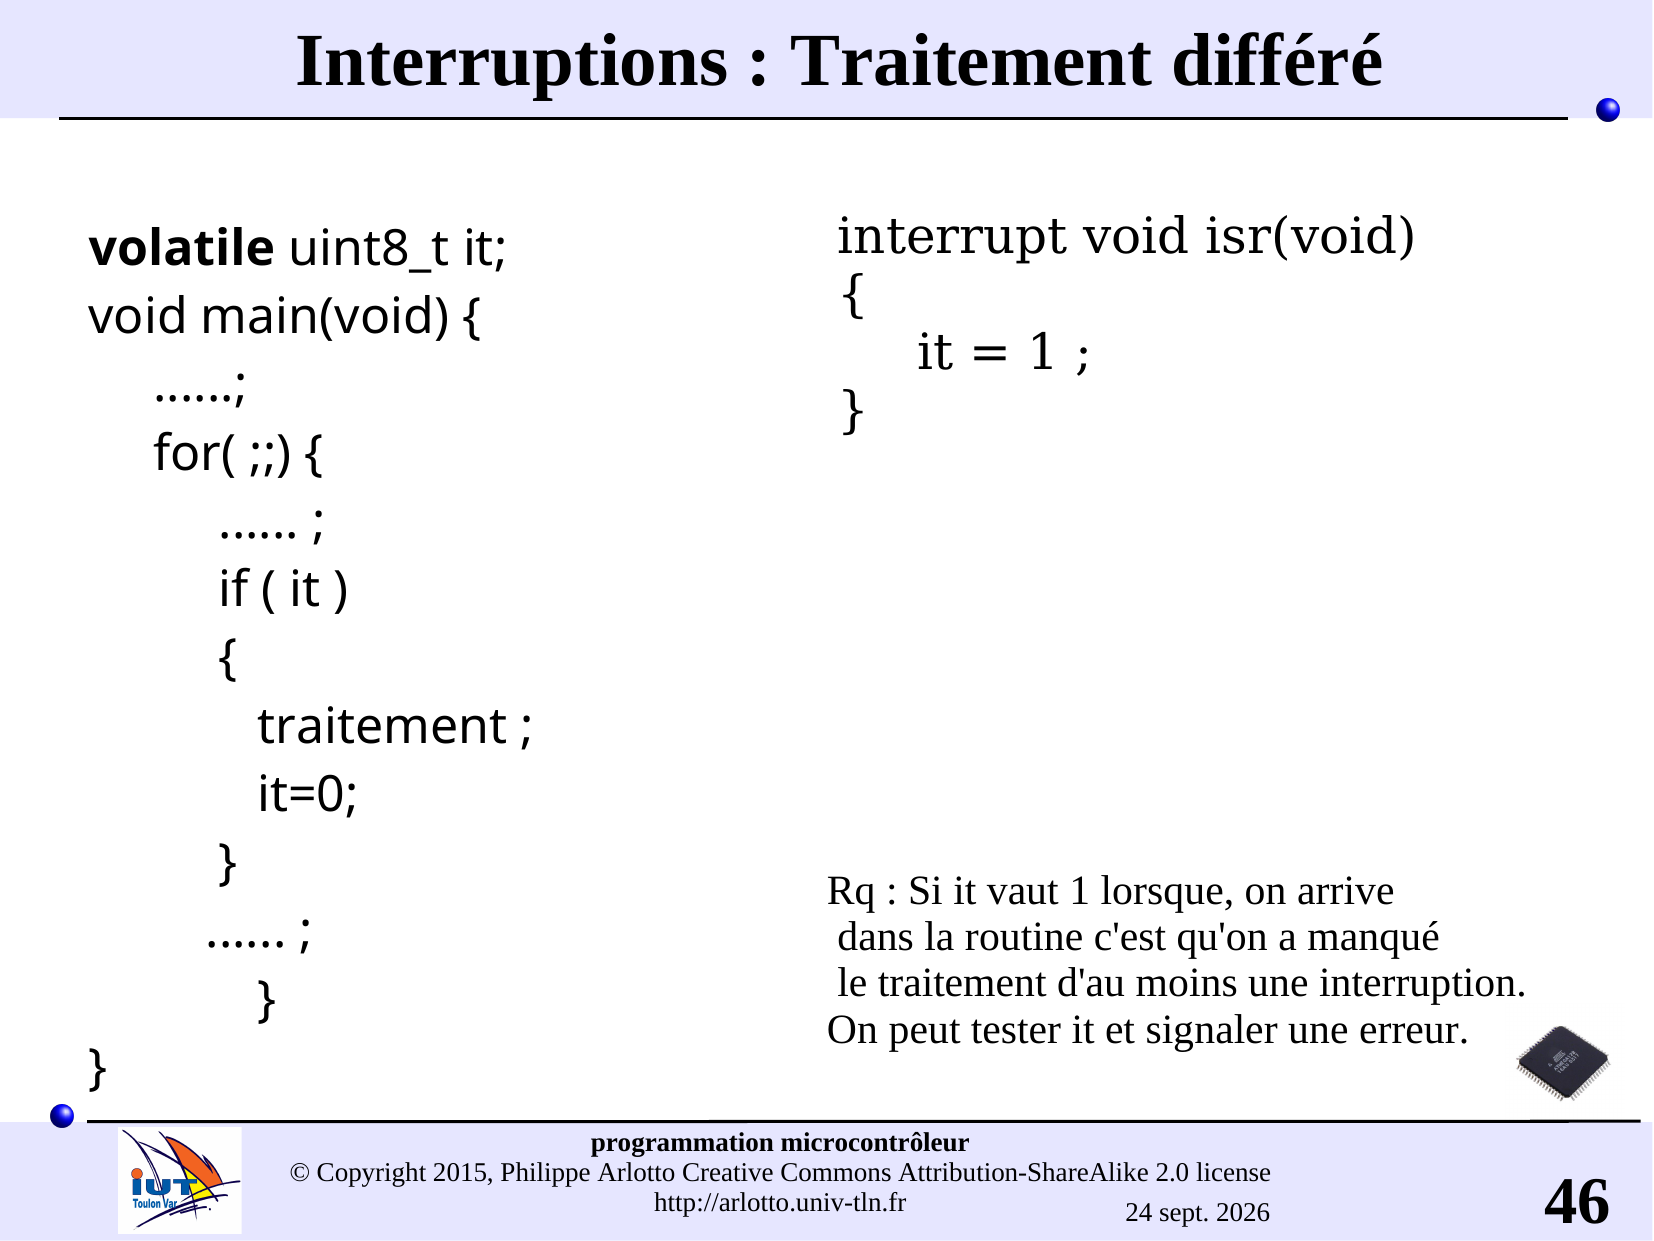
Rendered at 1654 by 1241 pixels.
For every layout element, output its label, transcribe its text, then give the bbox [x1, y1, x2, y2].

text_box interrupt void isr(void) { it = 1 ; } [837, 206, 1418, 441]
picture [1505, 1003, 1625, 1119]
text_box volatile uint8_t it; void main(void) { ......; for( ;;) { ...... ; if ( it ) { traitement ; it=0; } ...... ; } } [88, 177, 621, 1134]
title Interruptions : Traitement différé [95, 11, 1585, 110]
text_box Rq : Si it vaut 1 lorsque, on arrive dans la routine c'est qu'on a manqué le traitement d'au moins une interruption. On peut tester it et signaler une erreur. [826, 826, 1536, 1093]
